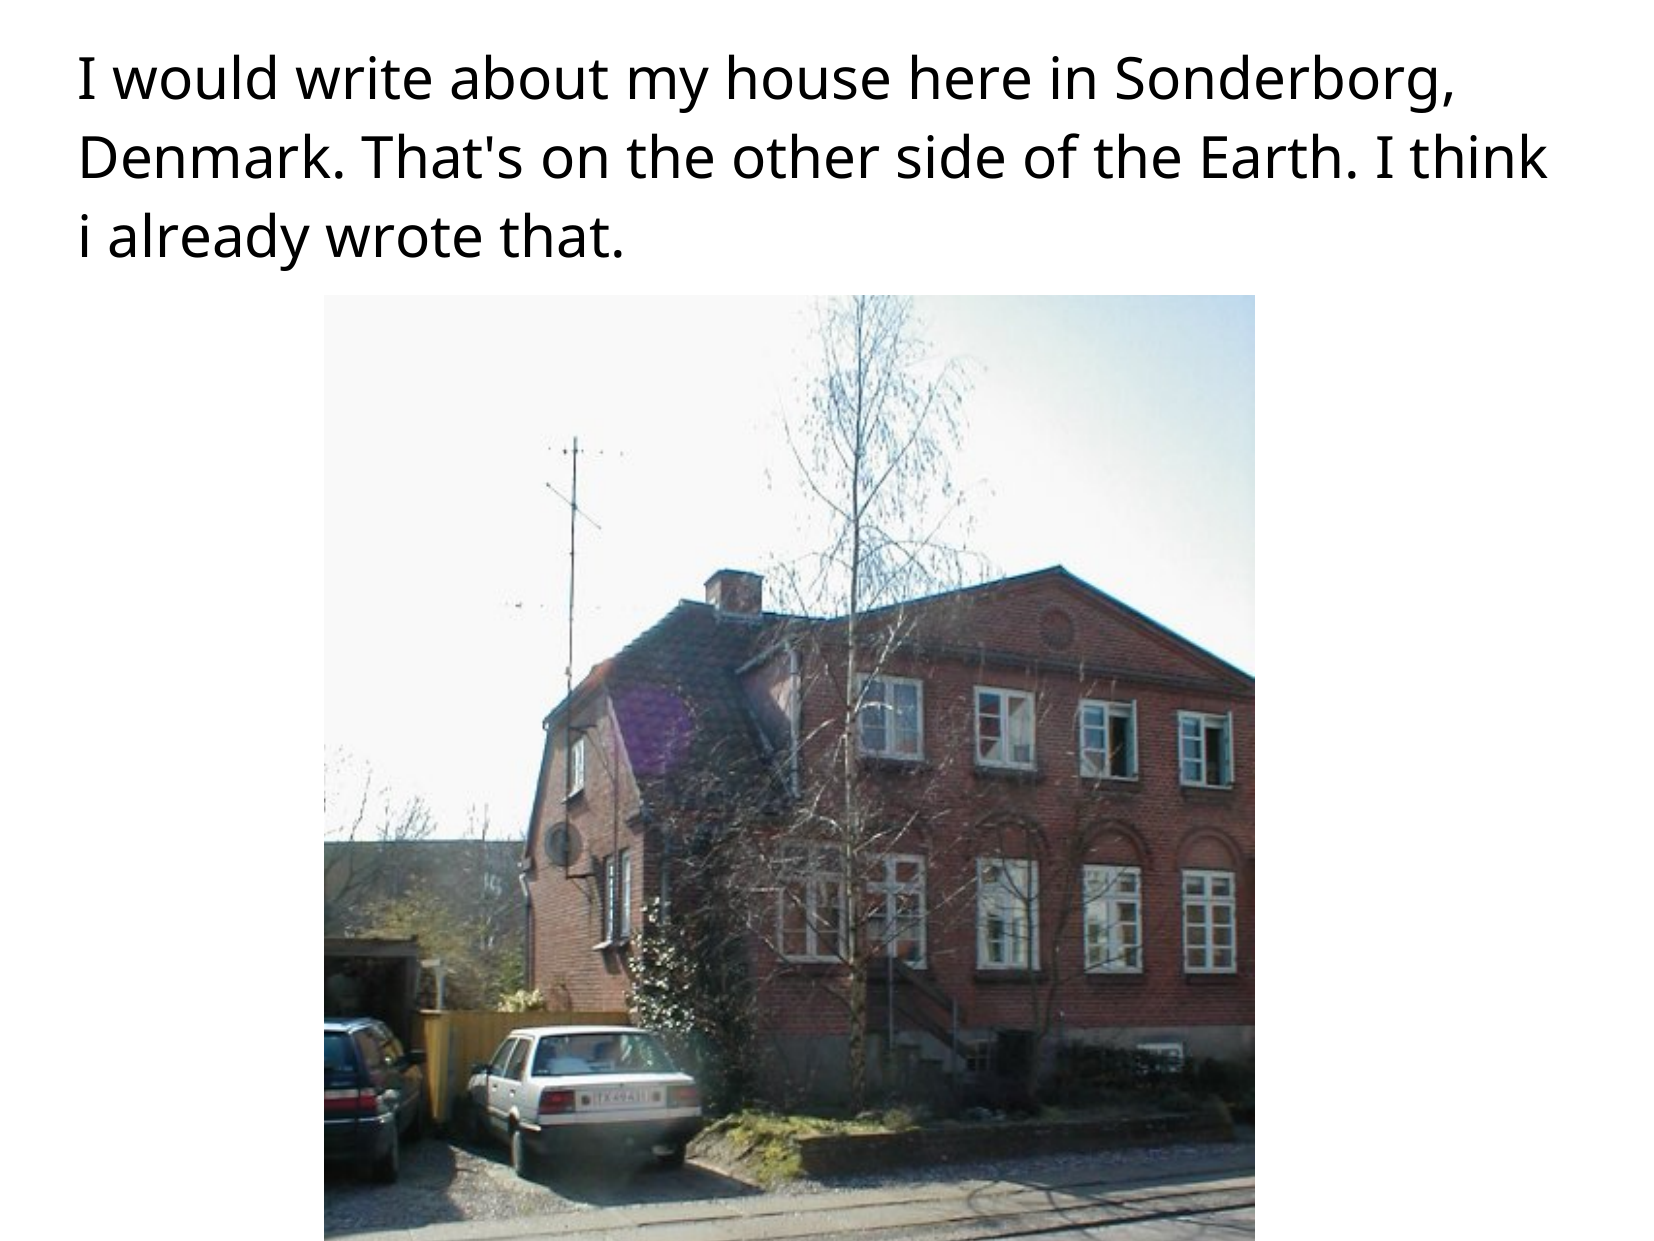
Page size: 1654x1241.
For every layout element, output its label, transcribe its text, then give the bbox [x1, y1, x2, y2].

picture [324, 295, 1255, 1241]
text_box I would write about my house here in Sonderborg, Denmark. That's on the other side of the Earth. I think i already wrote that. [62, 29, 1595, 302]
